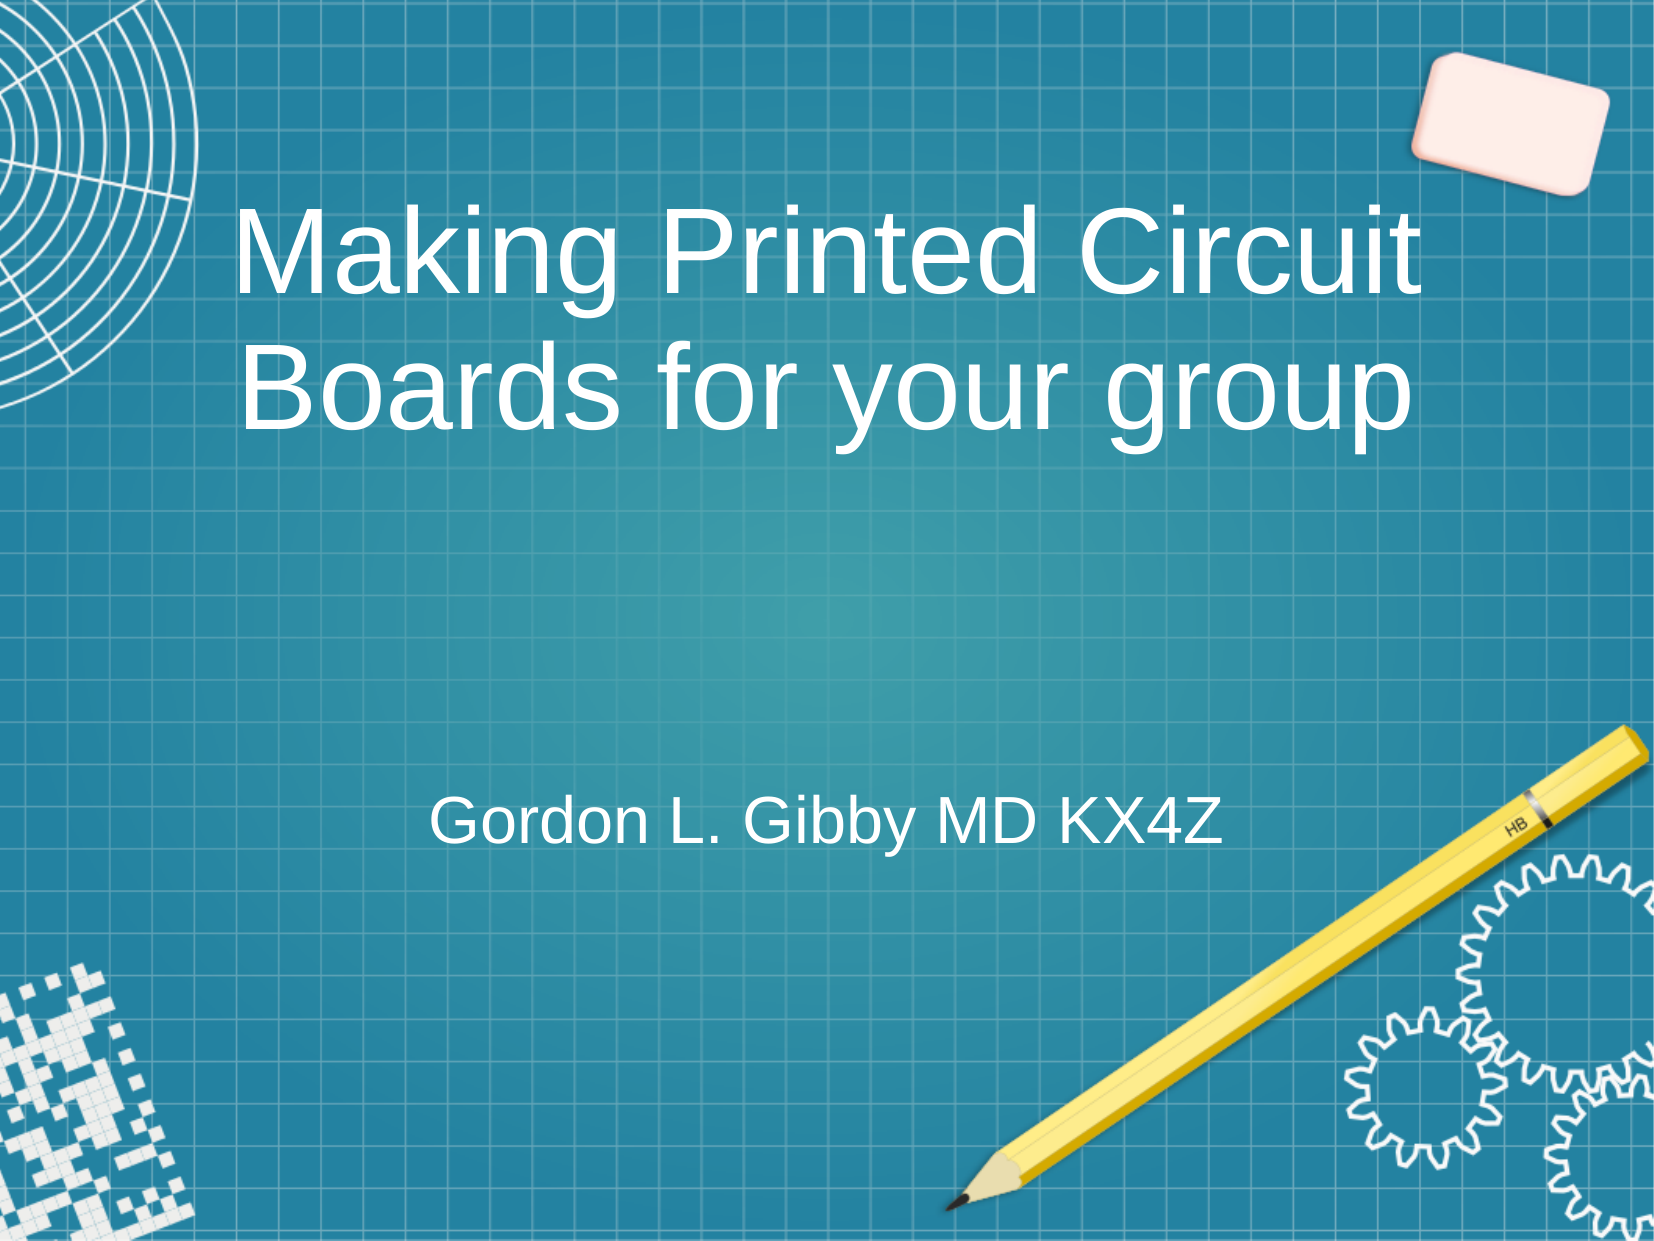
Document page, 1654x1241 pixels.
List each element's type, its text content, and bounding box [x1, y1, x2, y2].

subtitle Gordon L. Gibby MD KX4Z [82, 519, 1571, 1123]
title Making Printed Circuit Boards for your group [82, 177, 1571, 461]
picture [0, 0, 1654, 1241]
